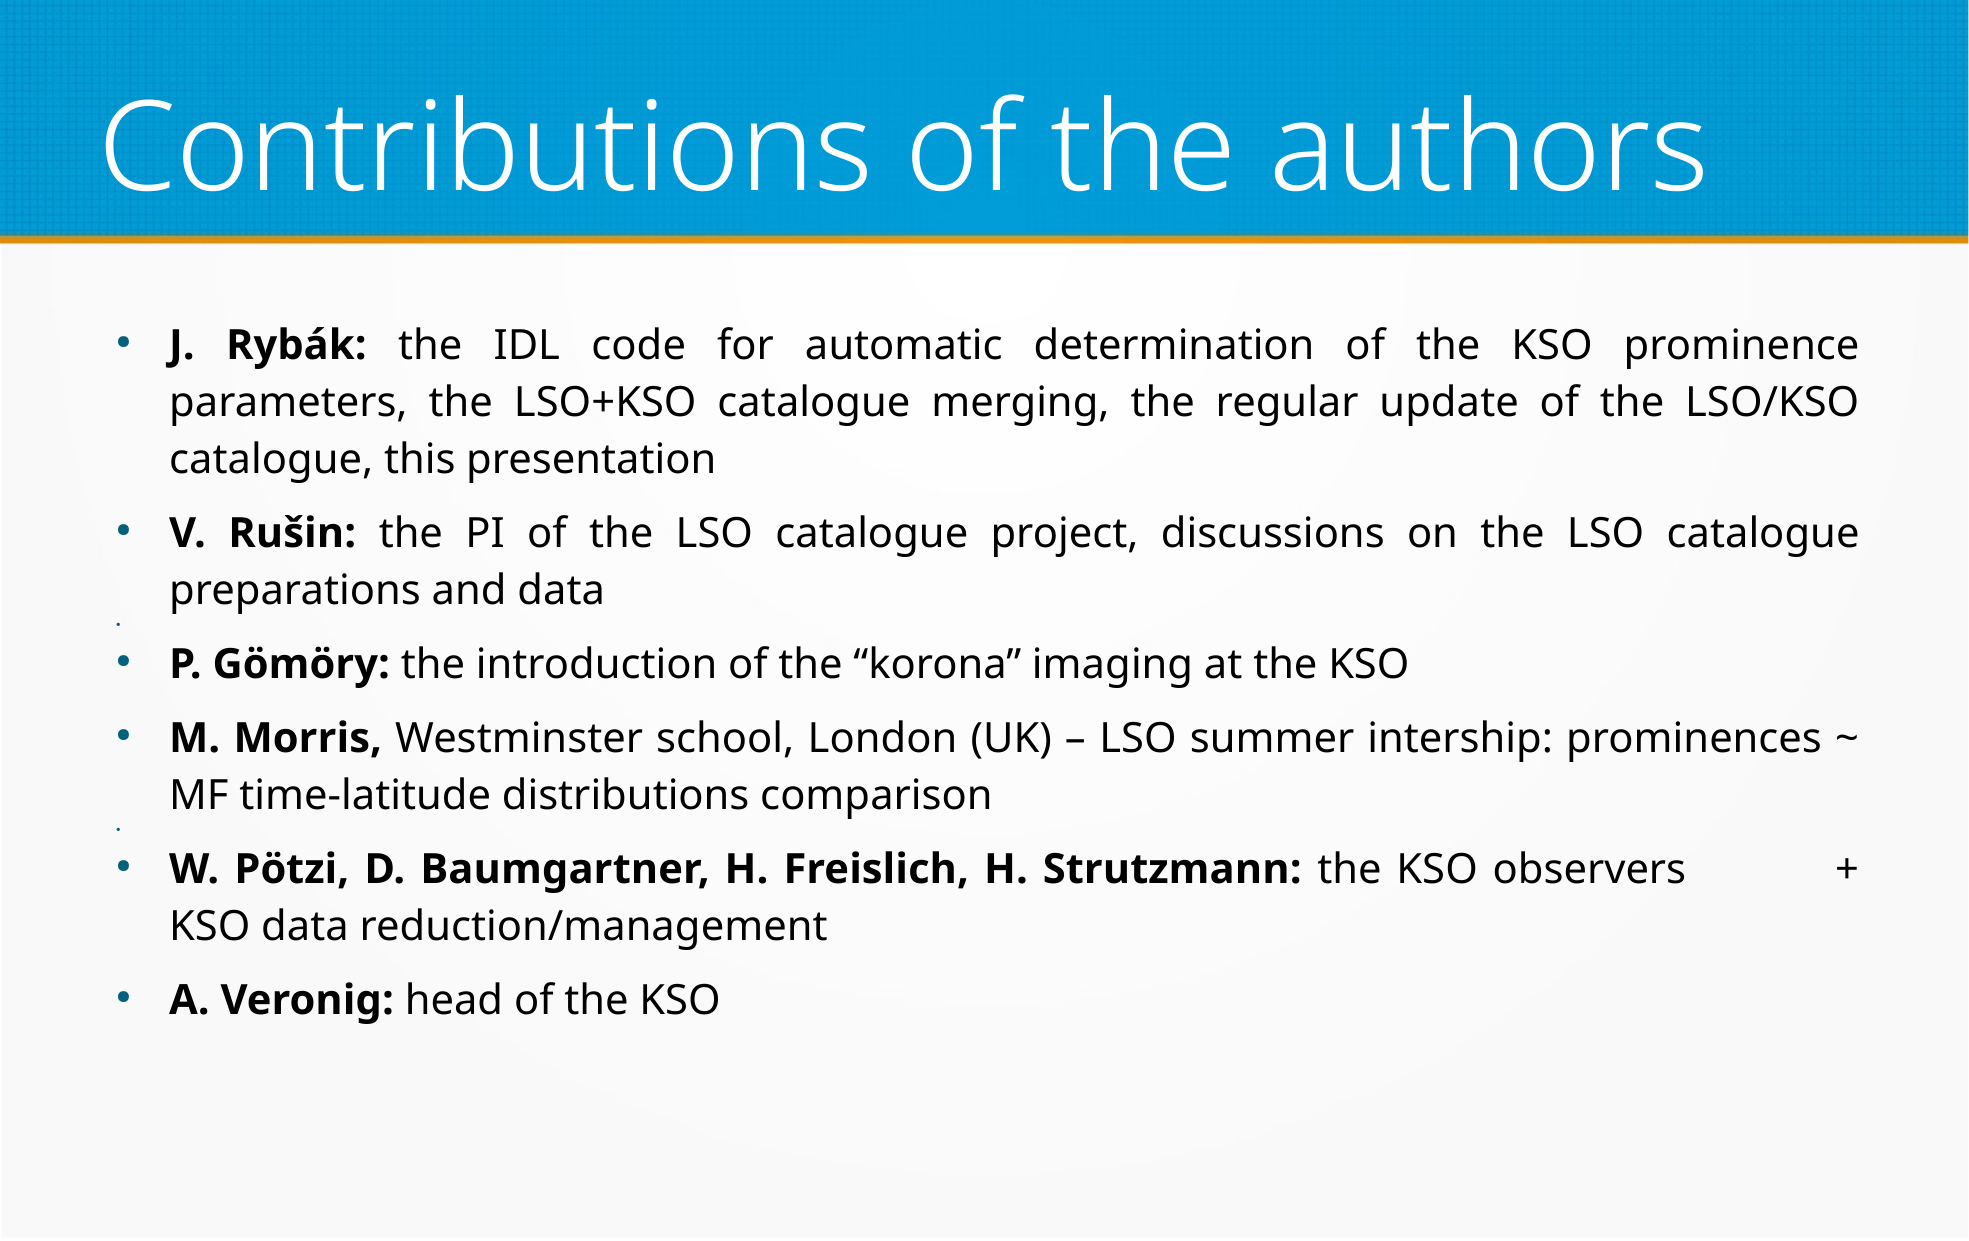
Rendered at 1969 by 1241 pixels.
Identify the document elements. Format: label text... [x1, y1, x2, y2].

picture [0, 233, 1969, 1241]
title Contributions of the authors [98, 19, 1870, 227]
list J. Rybák: the IDL code for automatic determination of the KSO prominence parameters, the LSO+KSO catalogue merging, the regular update of the LSO/KSO catalogue, this presentation V. Rušin: the PI of the LSO catalogue project, discussions on the LSO catalogue preparations and data P. Gömöry: the introduction of the “korona” imaging at the KSO M. Morris, Westminster school, London (UK) – LSO summer intership: prominences ~ MF time-latitude distributions comparison W. Pötzi, D. Baumgartner, H. Freislich, H. Strutzmann: the KSO observers + KSO data reduction/management A. Veronig: head of the KSO [98, 315, 1861, 1081]
